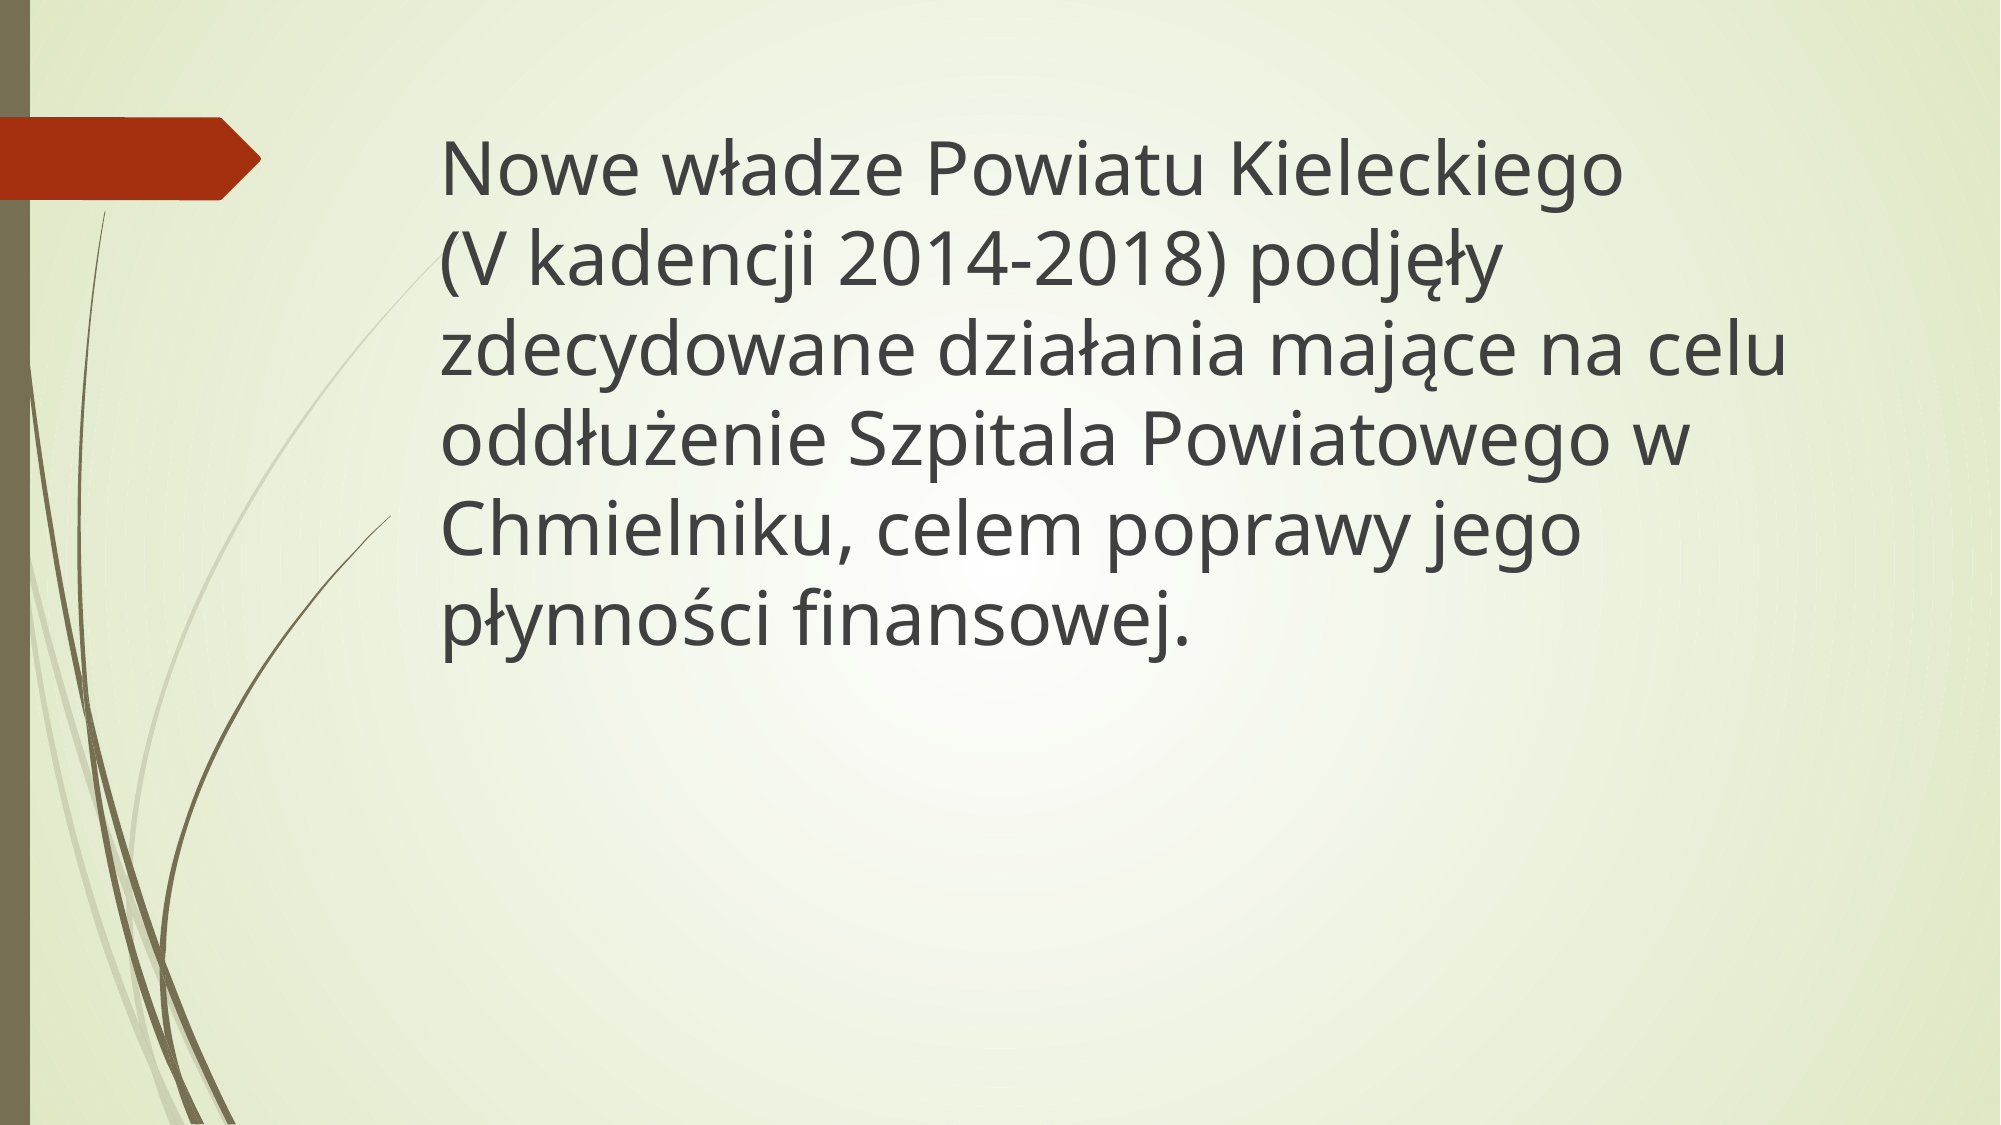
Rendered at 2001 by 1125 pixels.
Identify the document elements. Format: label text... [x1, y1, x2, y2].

list Nowe władze Powiatu Kieleckiego (V kadencji 2014-2018) podjęły zdecydowane działania mające na celu oddłużenie Szpitala Powiatowego w Chmielniku, celem poprawy jego płynności finansowej. [424, 113, 1888, 970]
